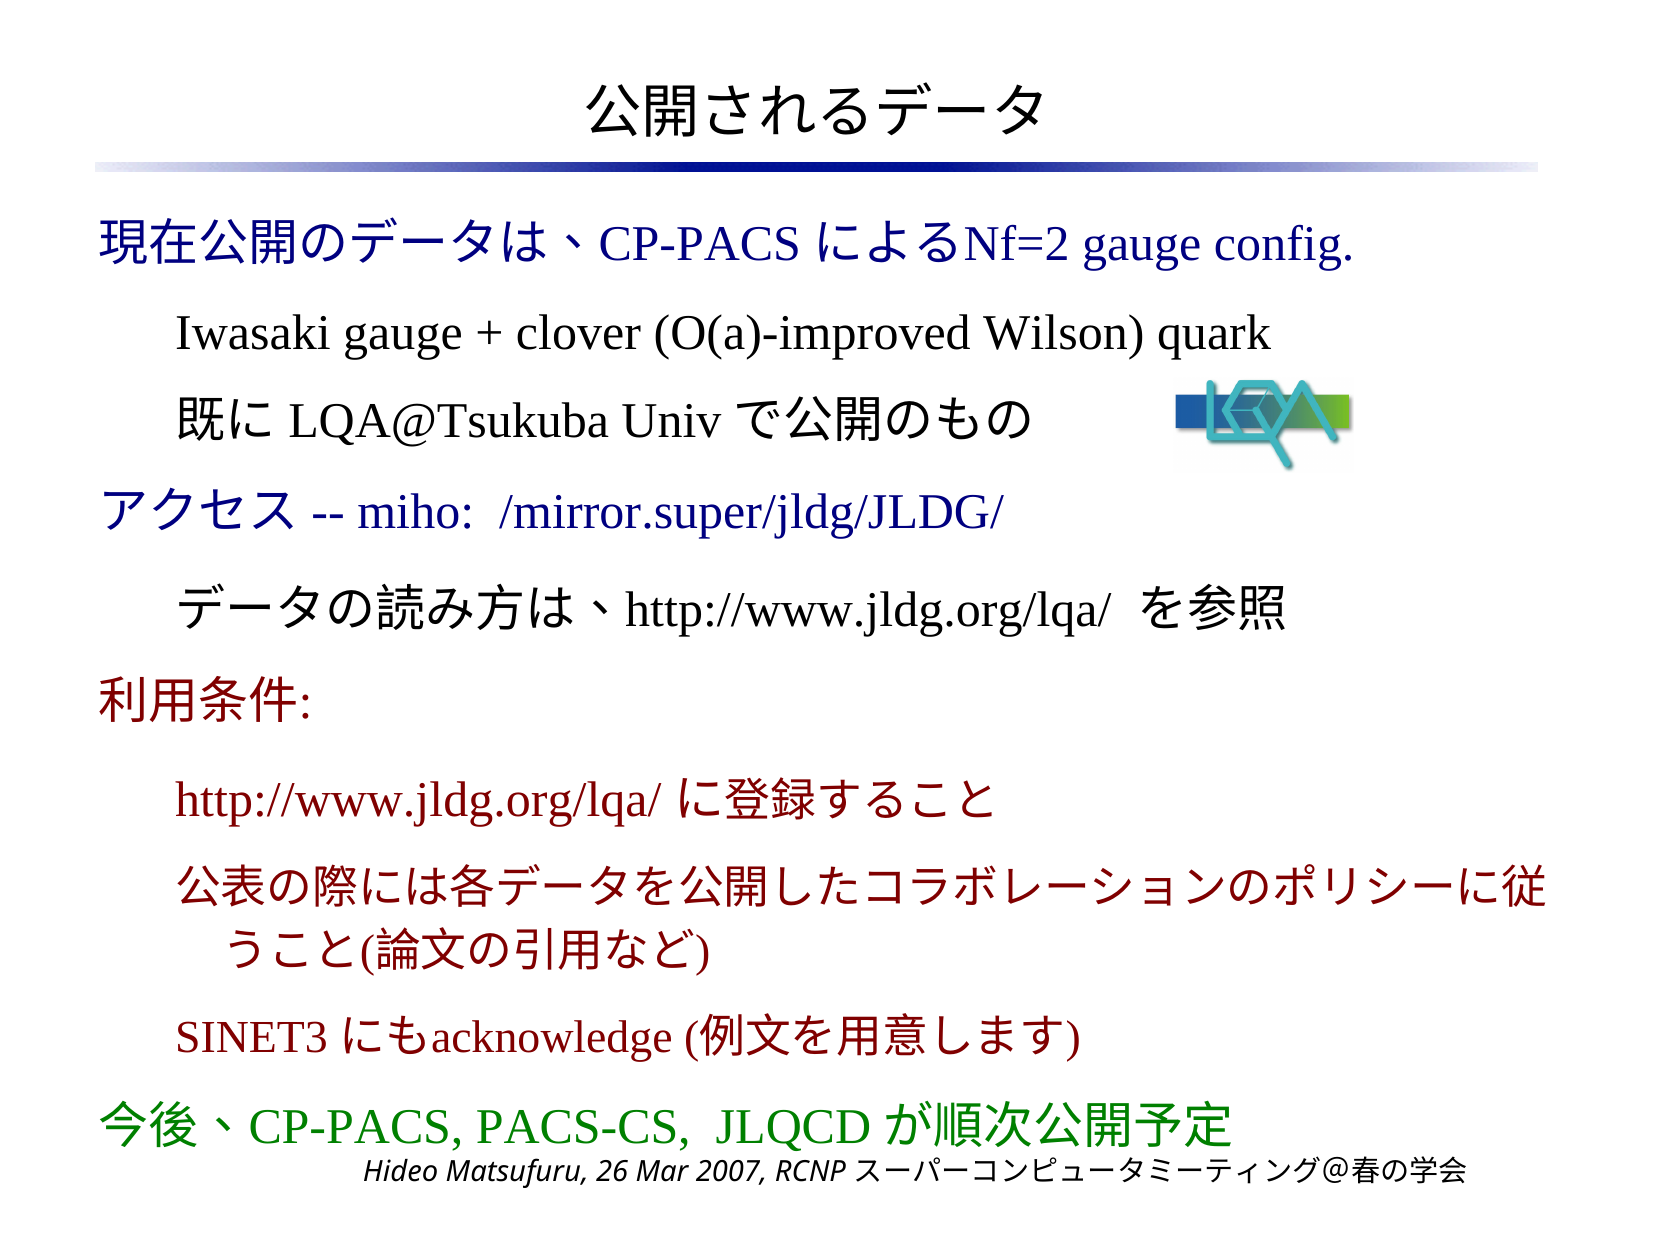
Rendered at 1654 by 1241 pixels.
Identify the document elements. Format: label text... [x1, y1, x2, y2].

picture [95, 162, 1538, 172]
list 現在公開のデータは、CP-PACS によるNf=2 gauge config. Iwasaki gauge + clover (O(a)-improved Wilson) quark 既に LQA@Tsukuba Univ で公開のもの アクセス -- miho: /mirror.super/jldg/JLDG/ データの読み方は、http://www.jldg.org/lqa/ を参照 利用条件: http://www.jldg.org/lqa/ に登録すること 公表の際には各データを公開したコラボレーションのポリシーに従うこと(論文の引用など) SINET3 にもacknowledge (例文を用意します) 今後、CP-PACS, PACS-CS, JLQCD が順次公開予定 [80, 206, 1581, 1118]
picture [1173, 377, 1354, 473]
title 公開されるデータ [186, 56, 1447, 164]
